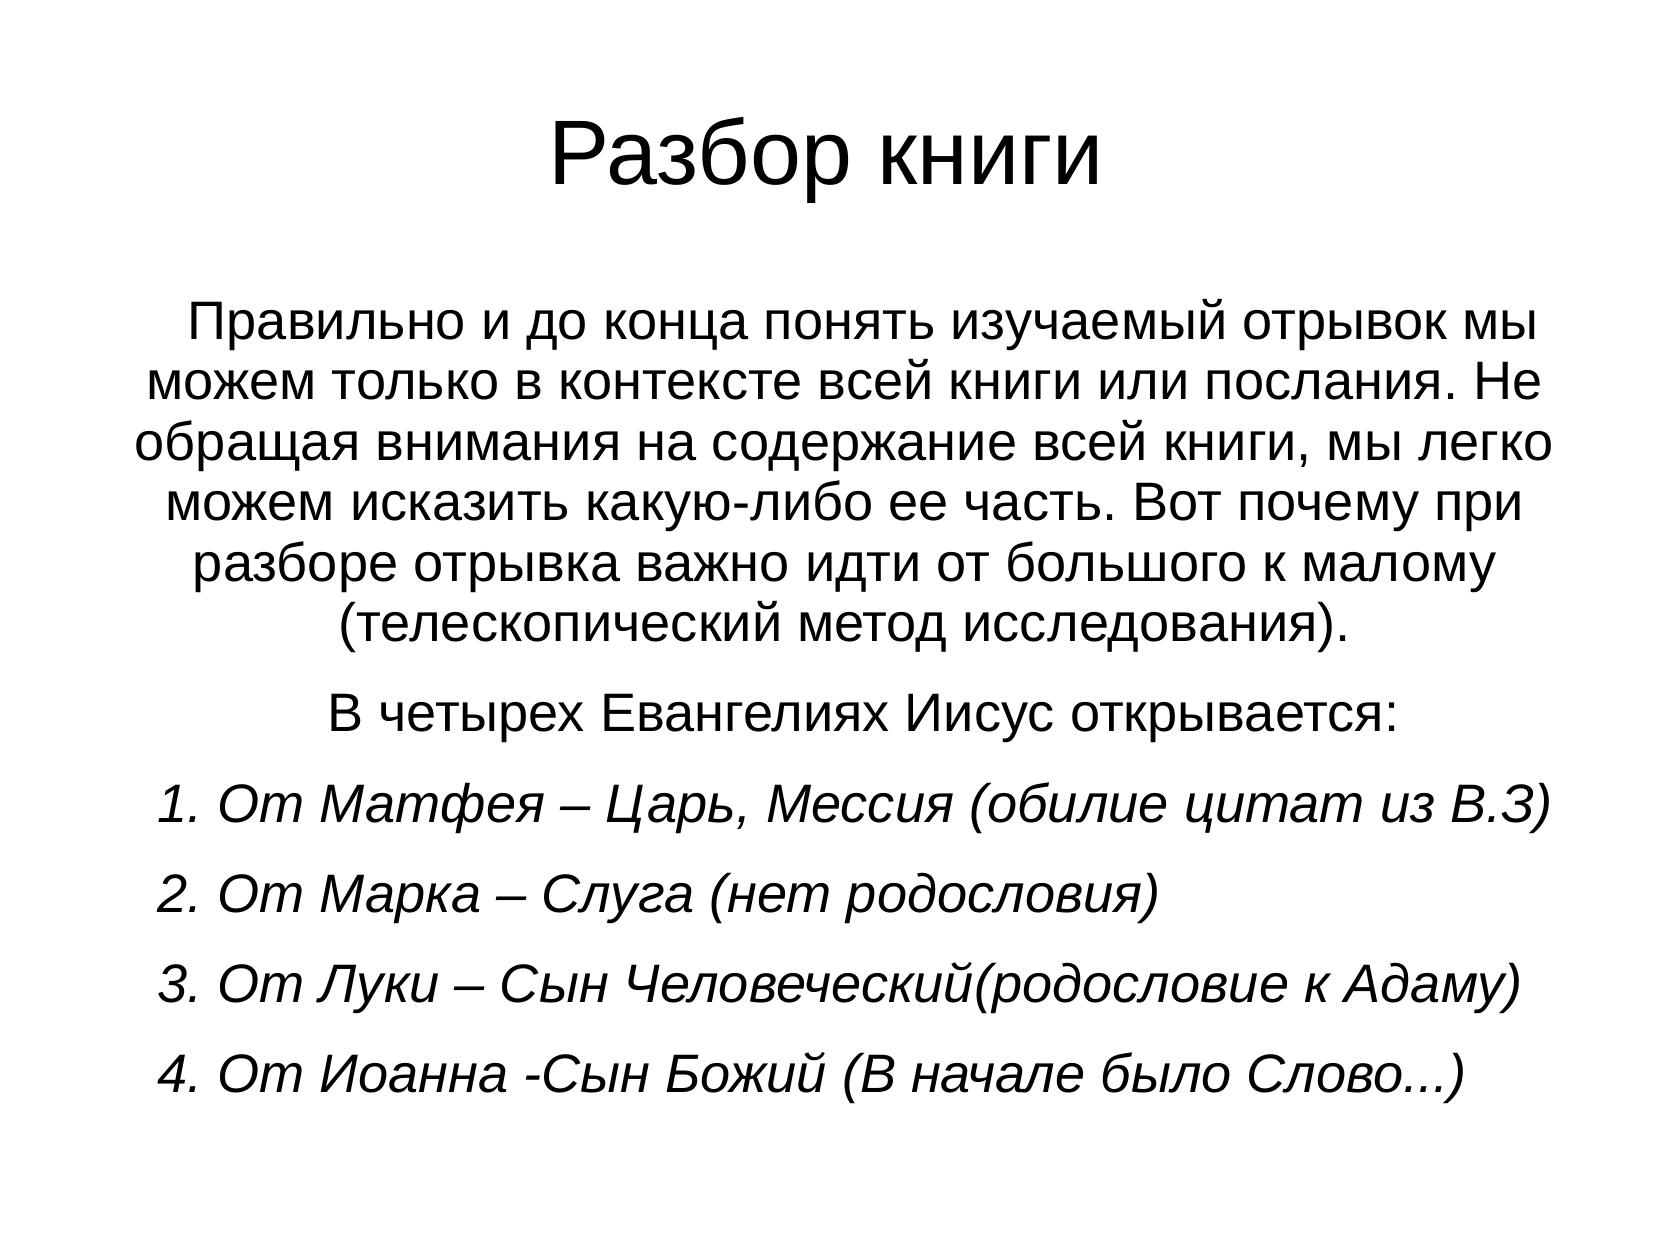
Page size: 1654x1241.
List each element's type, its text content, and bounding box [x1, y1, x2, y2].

title Разбор книги [82, 49, 1571, 257]
list Правильно и до конца понять изучаемый отрывок мы можем только в контексте всей книги или послания. Не обращая внимания на содержание всей книги, мы легко можем исказить какую-либо ее часть. Вот почему при разборе отрывка важно идти от большого к малому (телескопический метод исследования). В четырех Евангелиях Иисус открывается: 1. От Матфея – Царь, Мессия (обилие цитат из В.З) 2. От Марка – Слуга (нет родословия) 3. От Луки – Сын Человеческий(родословие к Адаму) 4. От Иоанна -Сын Божий (В начале было Слово...) [82, 290, 1571, 1109]
